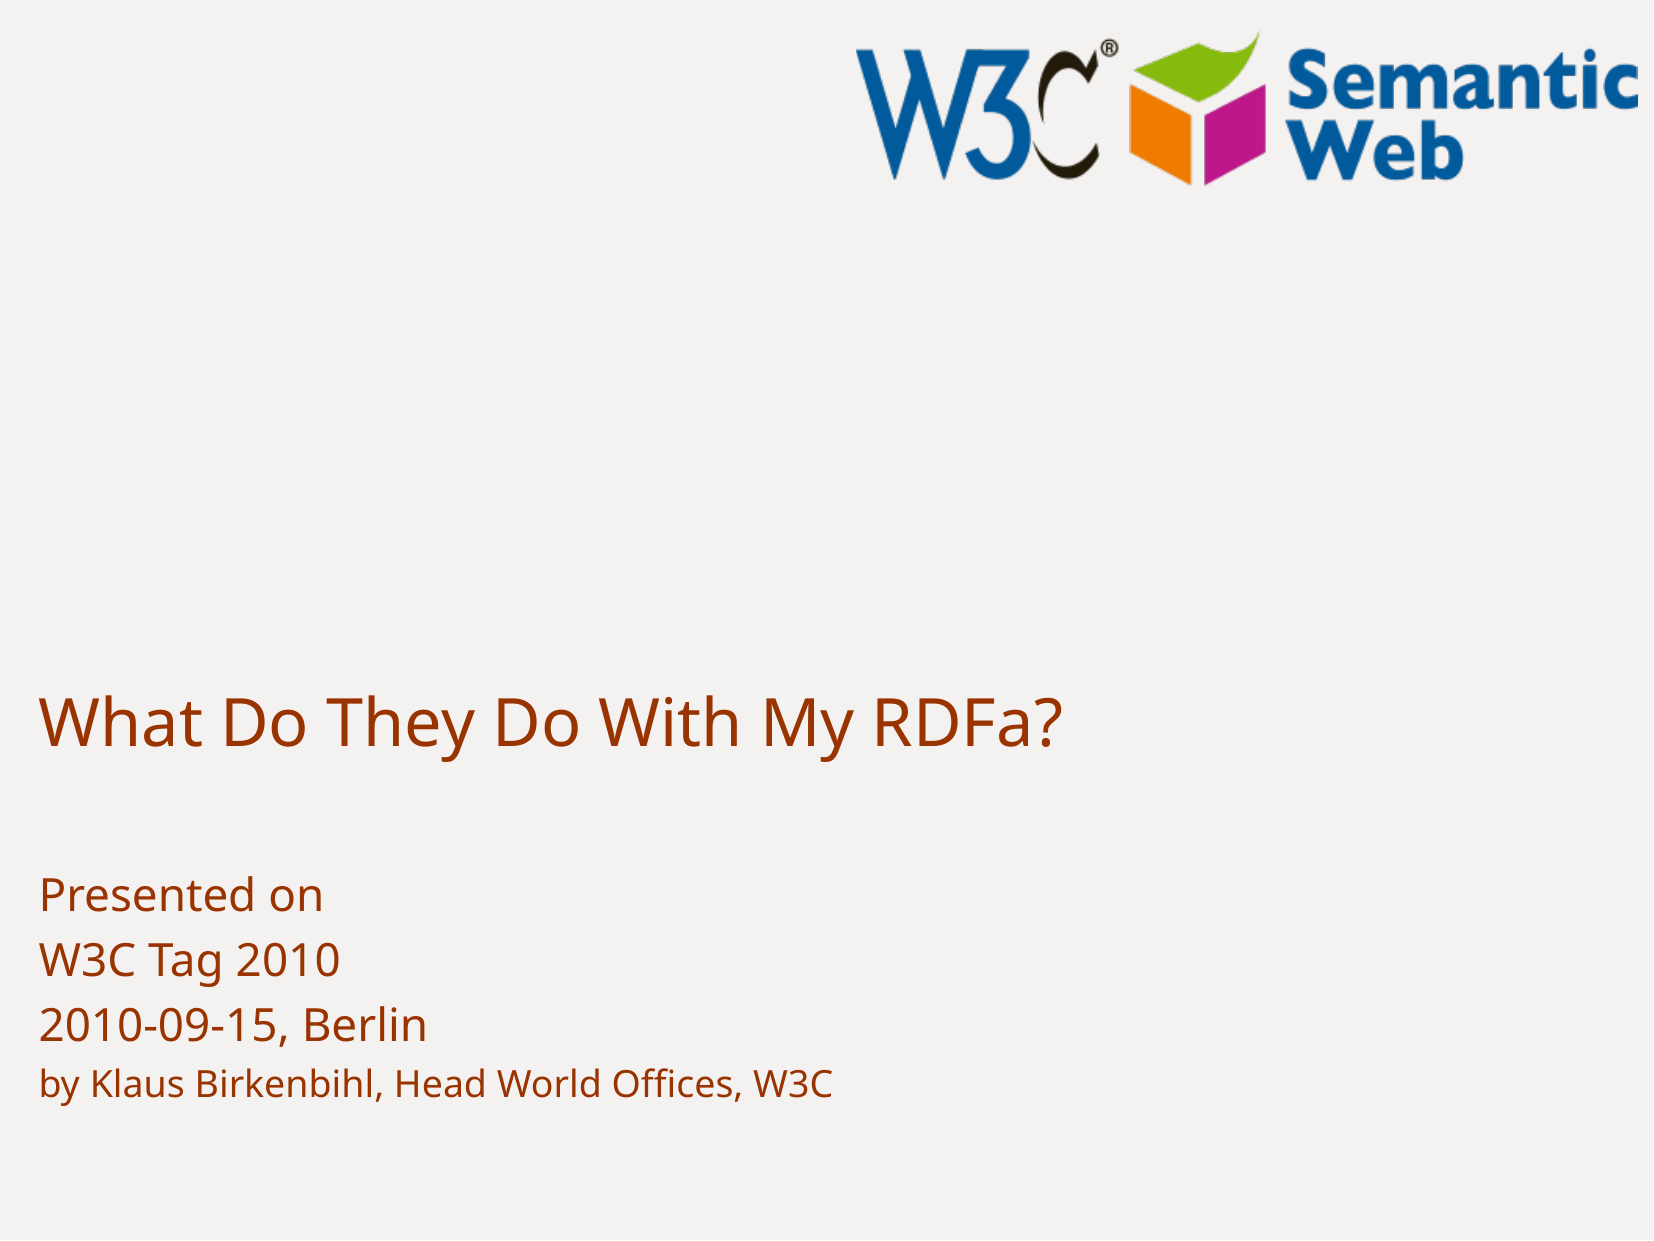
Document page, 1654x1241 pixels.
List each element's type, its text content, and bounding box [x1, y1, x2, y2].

title What Do They Do With My RDFa? Presented on W3C Tag 2010 2010-09-15, Berlin by Klaus Birkenbihl, Head World Offices, W3C [38, 701, 1504, 1182]
picture [856, 29, 1638, 186]
